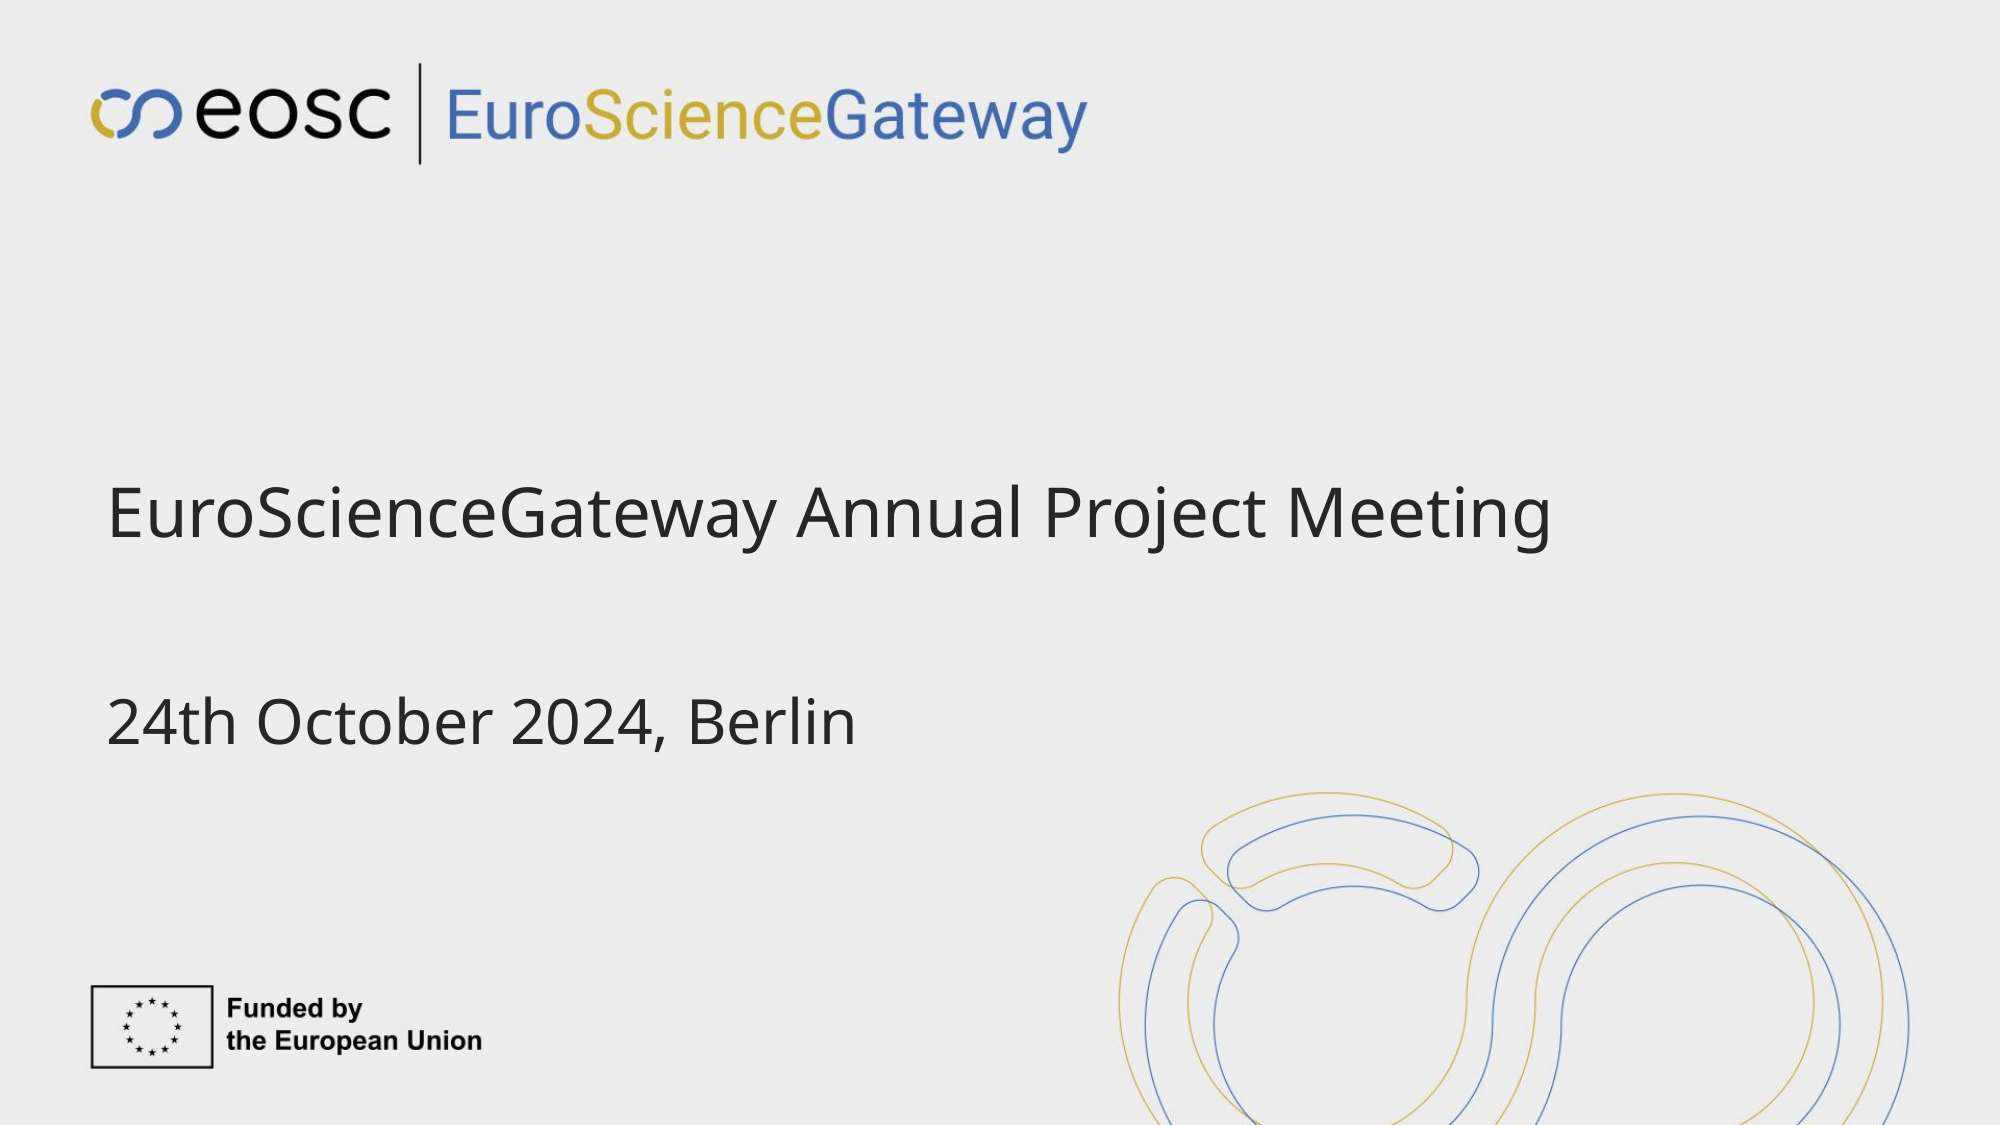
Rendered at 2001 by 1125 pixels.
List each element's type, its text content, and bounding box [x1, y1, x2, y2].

title EuroScienceGateway Annual Project Meeting [91, 392, 1592, 563]
subtitle 24th October 2024, Berlin [91, 676, 1592, 819]
picture [0, 0, 2000, 1125]
